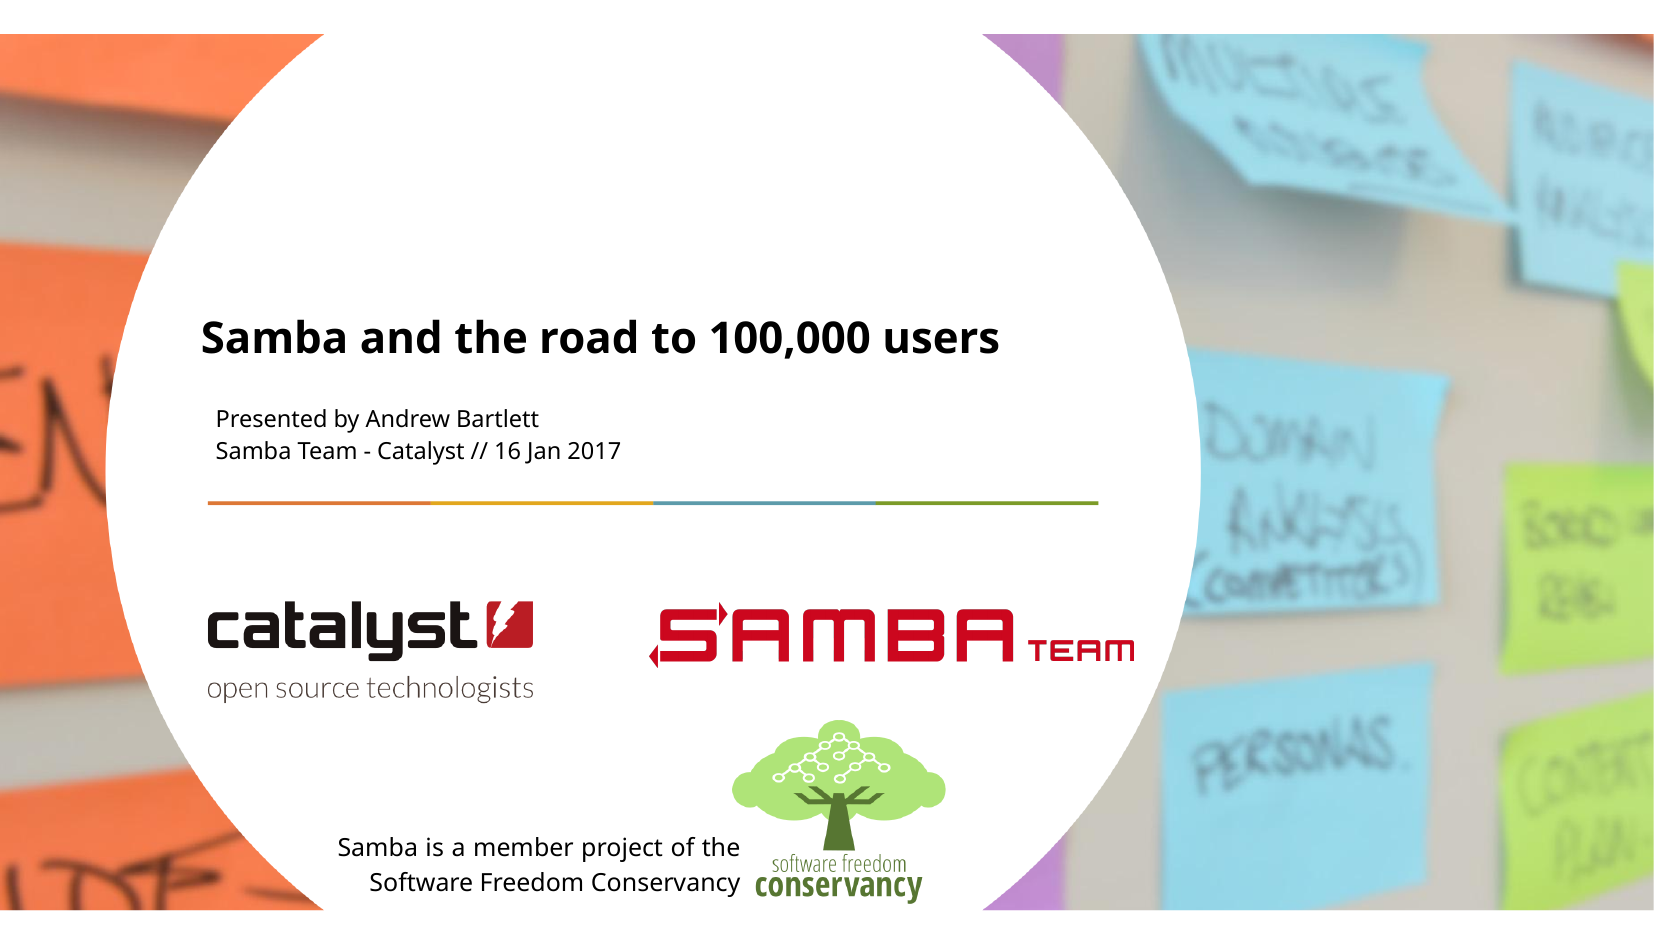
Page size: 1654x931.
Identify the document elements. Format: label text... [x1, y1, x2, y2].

text_box Presented by Andrew Bartlett Samba Team - Catalyst // 16 Jan 2017 [200, 394, 1241, 467]
text_box Samba is a member project of the Software Freedom Conservancy [322, 822, 756, 898]
picture [0, 0, 1654, 931]
title Samba and the road to 100,000 users [200, 248, 1075, 367]
